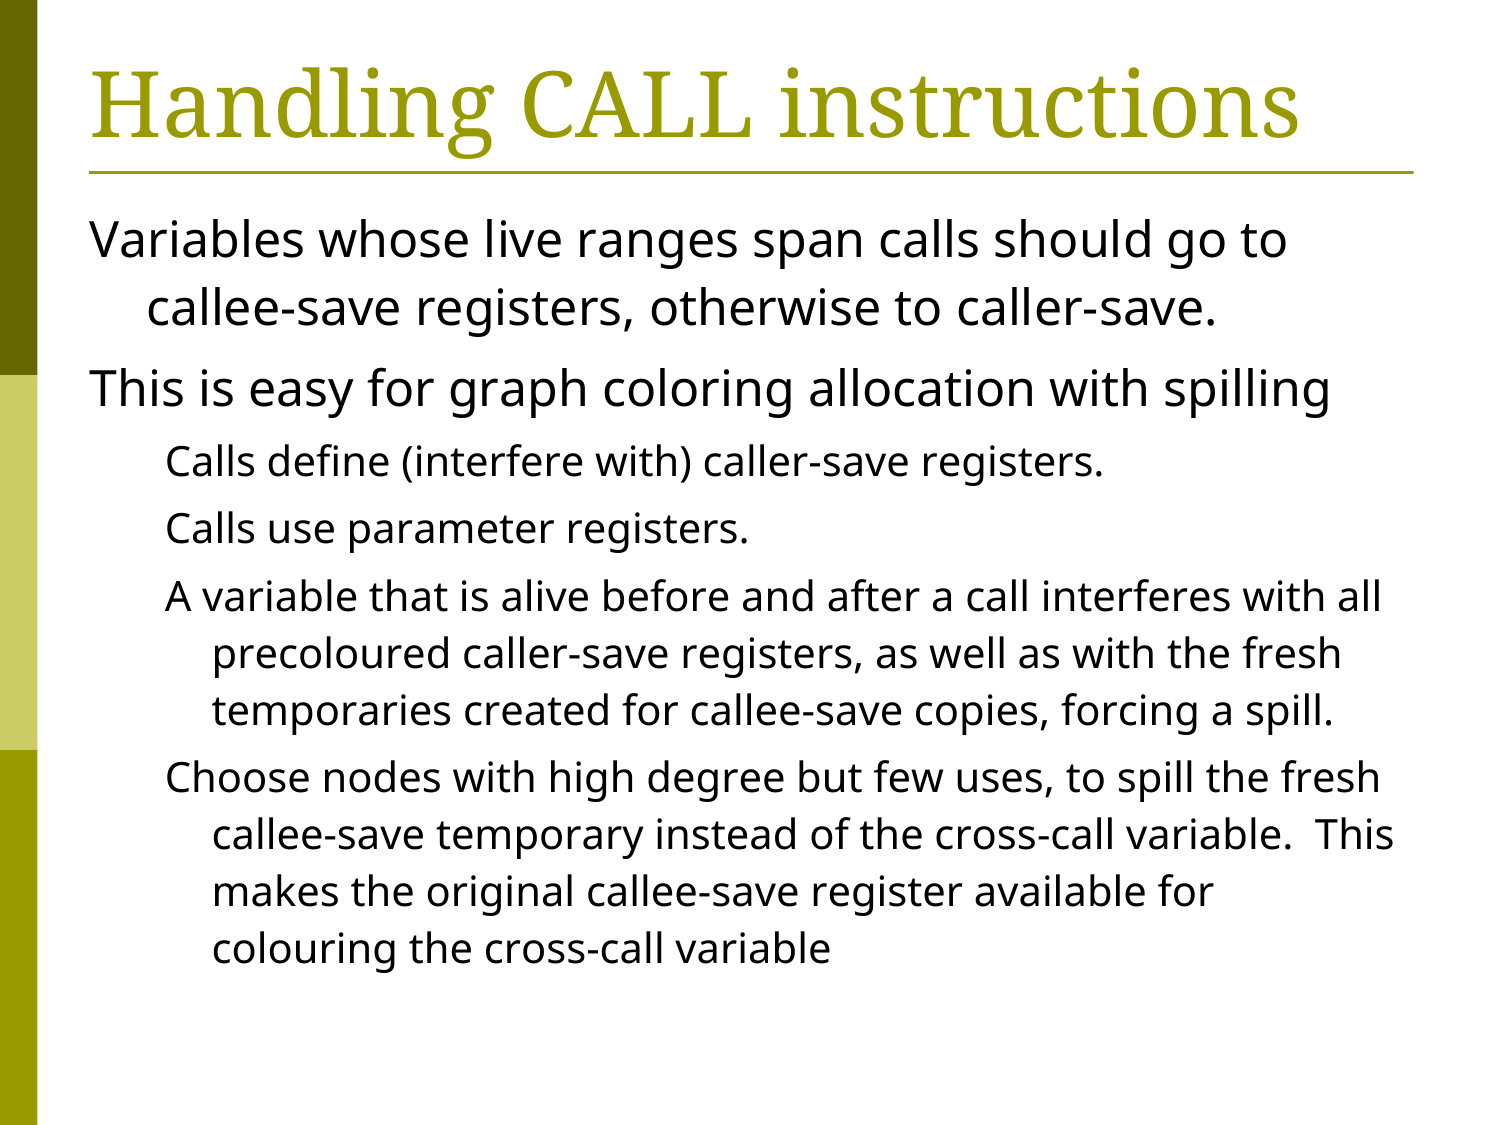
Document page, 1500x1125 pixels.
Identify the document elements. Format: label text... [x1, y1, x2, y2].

title Handling CALL instructions [75, 45, 1426, 173]
list Variables whose live ranges span calls should go to callee-save registers, otherwise to caller-save. This is easy for graph coloring allocation with spilling Calls define (interfere with) caller-save registers. Calls use parameter registers. A variable that is alive before and after a call interferes with all precoloured caller-save registers, as well as with the fresh temporaries created for callee-save copies, forcing a spill. Choose nodes with high degree but few uses, to spill the fresh callee-save temporary instead of the cross-call variable. This makes the original callee-save register available for colouring the cross-call variable [75, 196, 1426, 1006]
